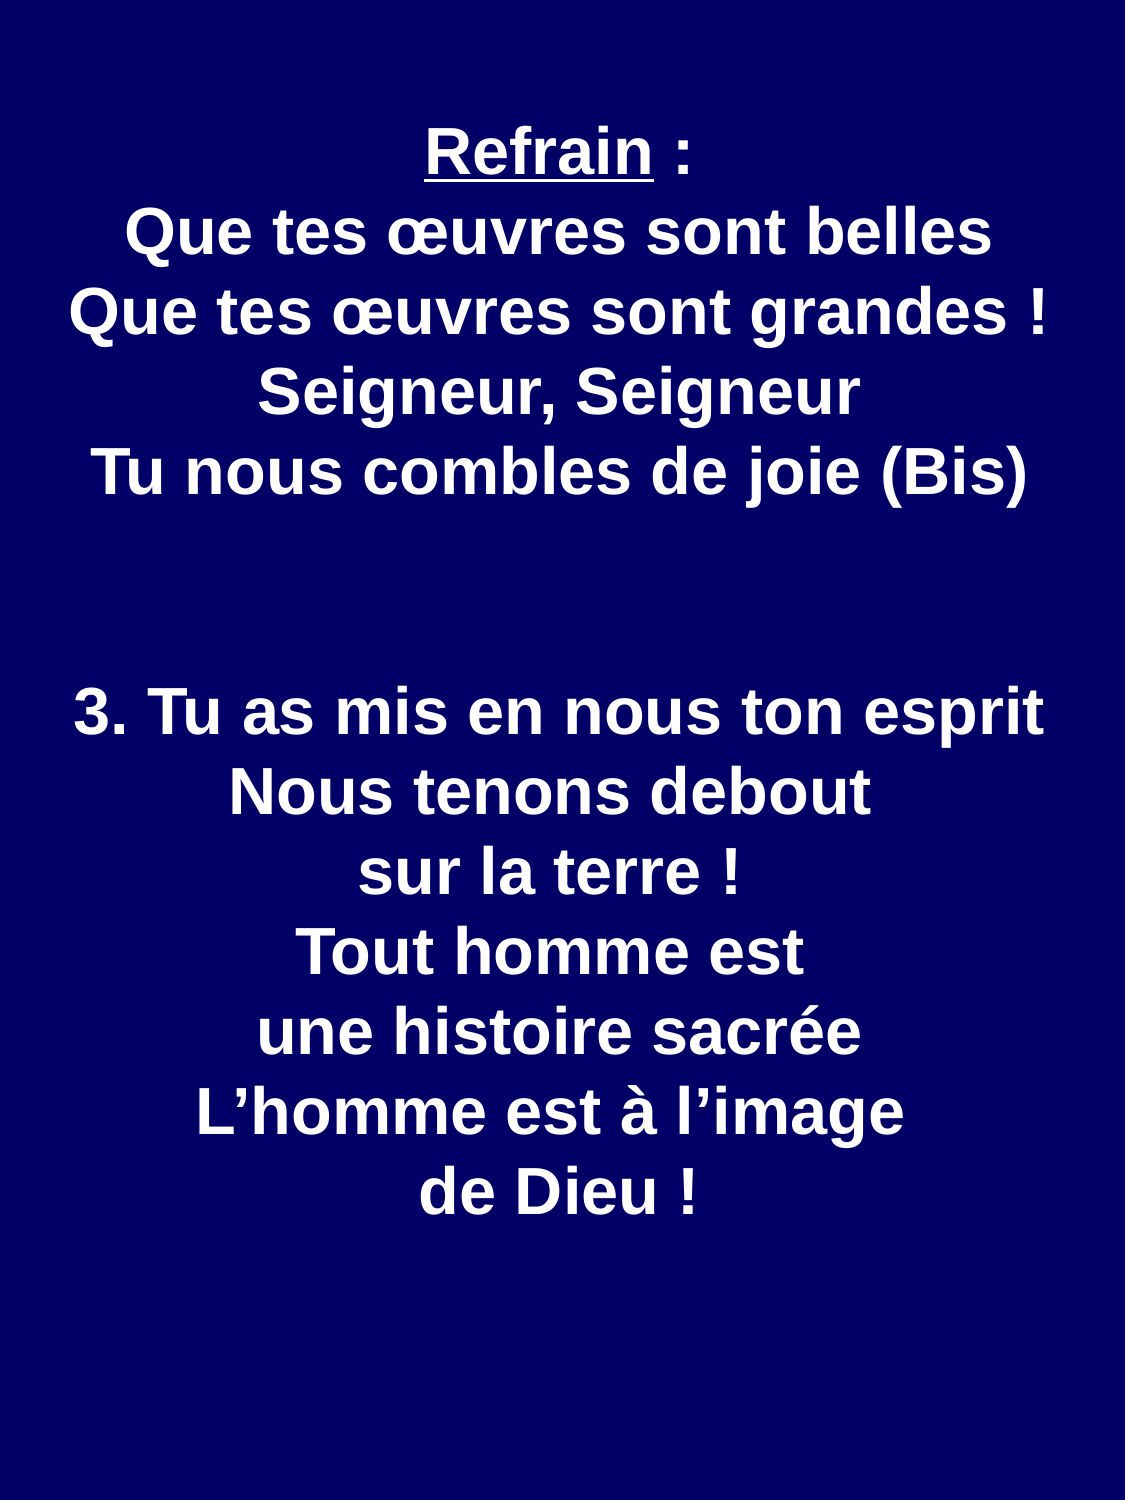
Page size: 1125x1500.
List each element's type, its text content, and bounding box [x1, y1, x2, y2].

text_box Refrain : Que tes œuvres sont belles Que tes œuvres sont grandes ! Seigneur, Seigneur Tu nous combles de joie (Bis) 3. Tu as mis en nous ton esprit Nous tenons debout sur la terre ! Tout homme est une histoire sacrée L’homme est à l’image de Dieu ! [8, 55, 1111, 1395]
